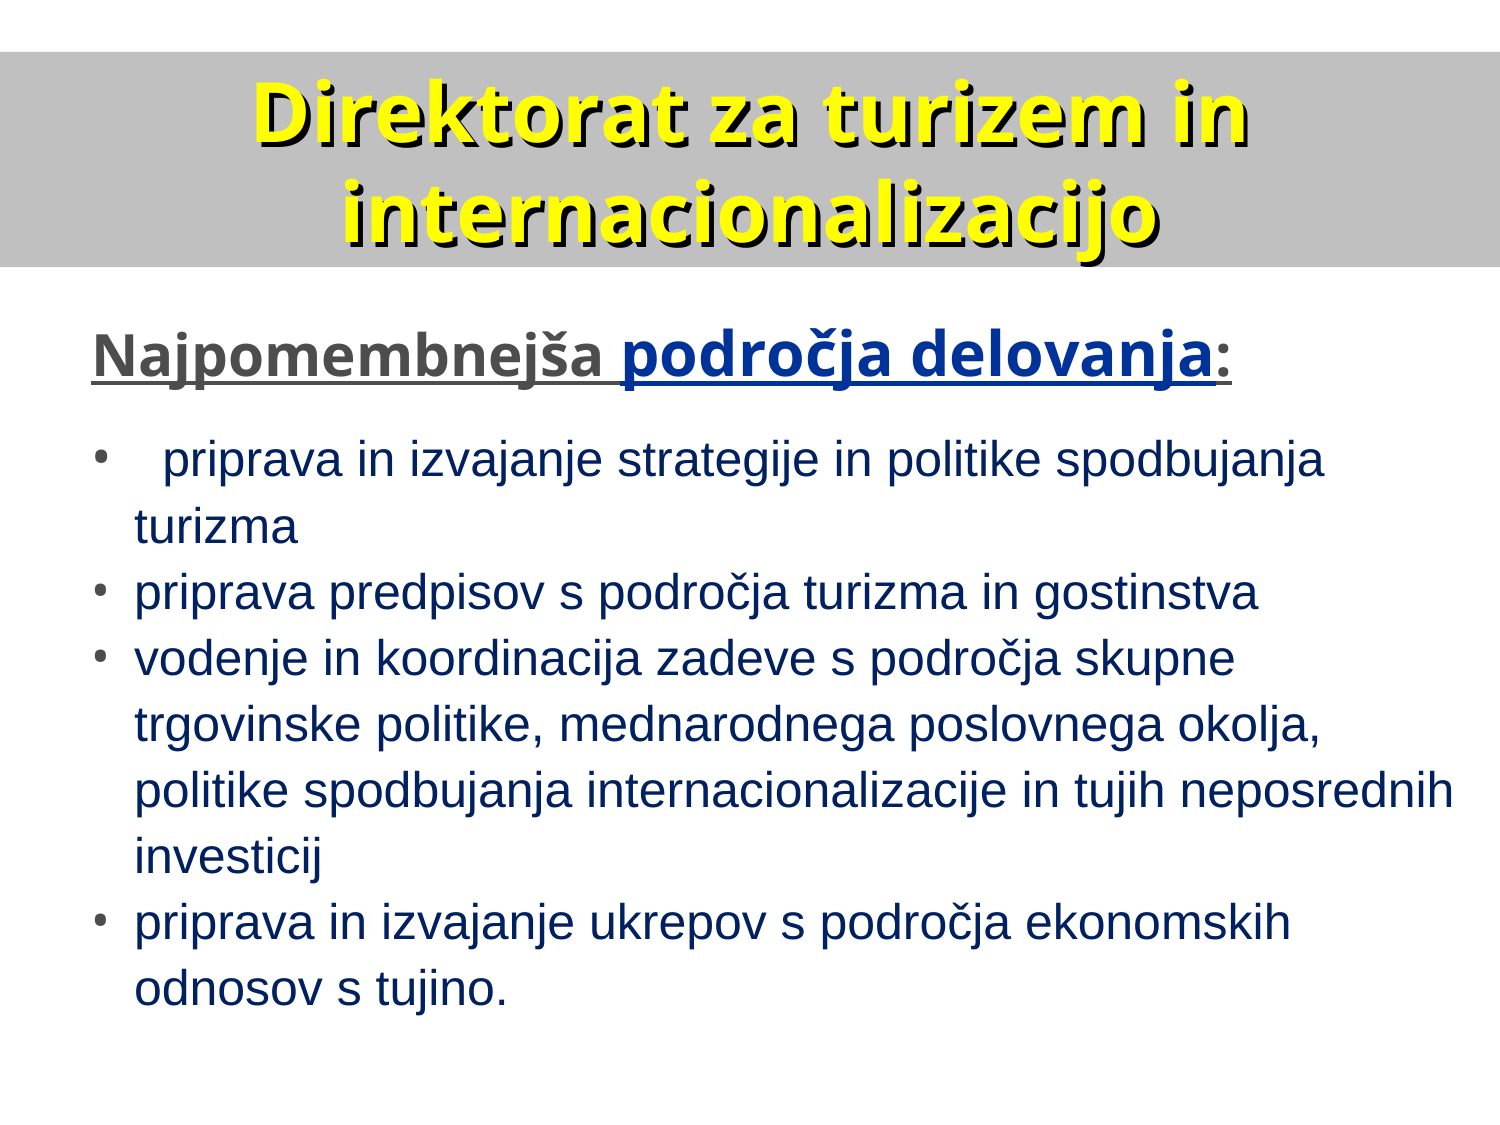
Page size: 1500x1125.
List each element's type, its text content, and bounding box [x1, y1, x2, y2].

text_box Direktorat za turizem in internacionalizacijo [0, 51, 1500, 268]
text_box Najpomembnejša področja delovanja: priprava in izvajanje strategije in politike spodbujanja turizma priprava predpisov s področja turizma in gostinstva vodenje in koordinacija zadeve s področja skupne trgovinske politike, mednarodnega poslovnega okolja, politike spodbujanja internacionalizacije in tujih neposrednih investicij priprava in izvajanje ukrepov s področja ekonomskih odnosov s tujino. [76, 298, 1471, 1023]
